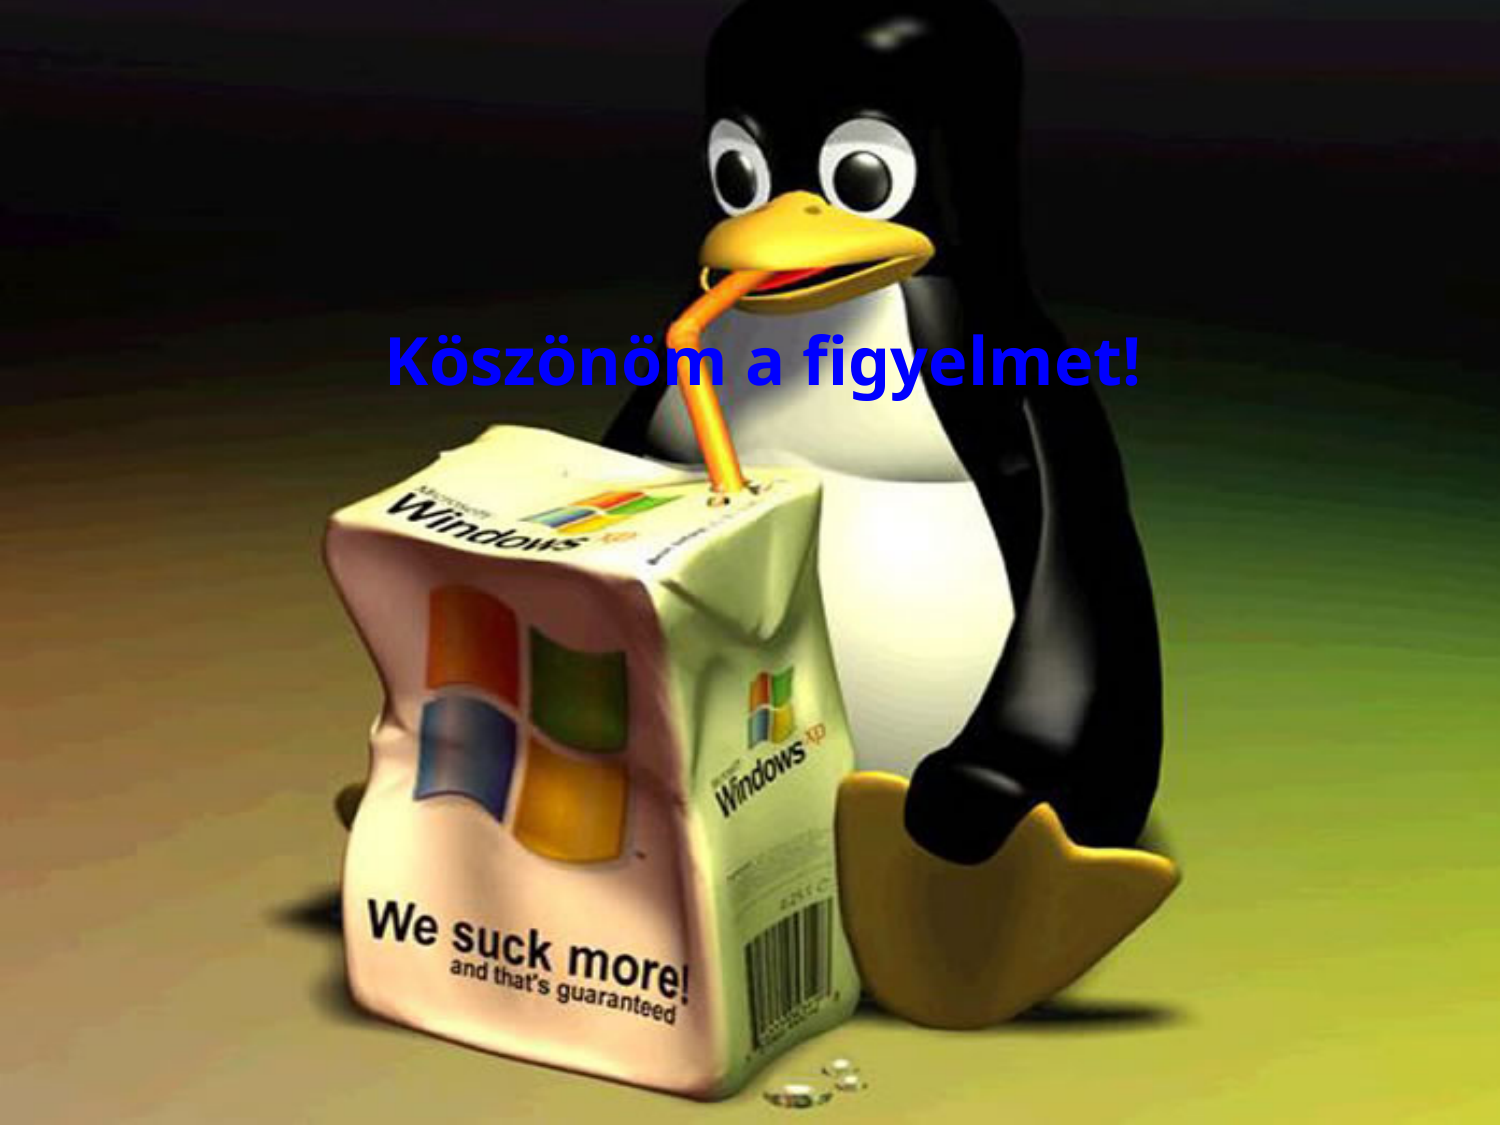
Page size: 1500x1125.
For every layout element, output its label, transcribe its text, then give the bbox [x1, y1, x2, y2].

title Köszönöm a figyelmet! [88, 265, 1439, 453]
picture [0, 0, 1500, 1125]
